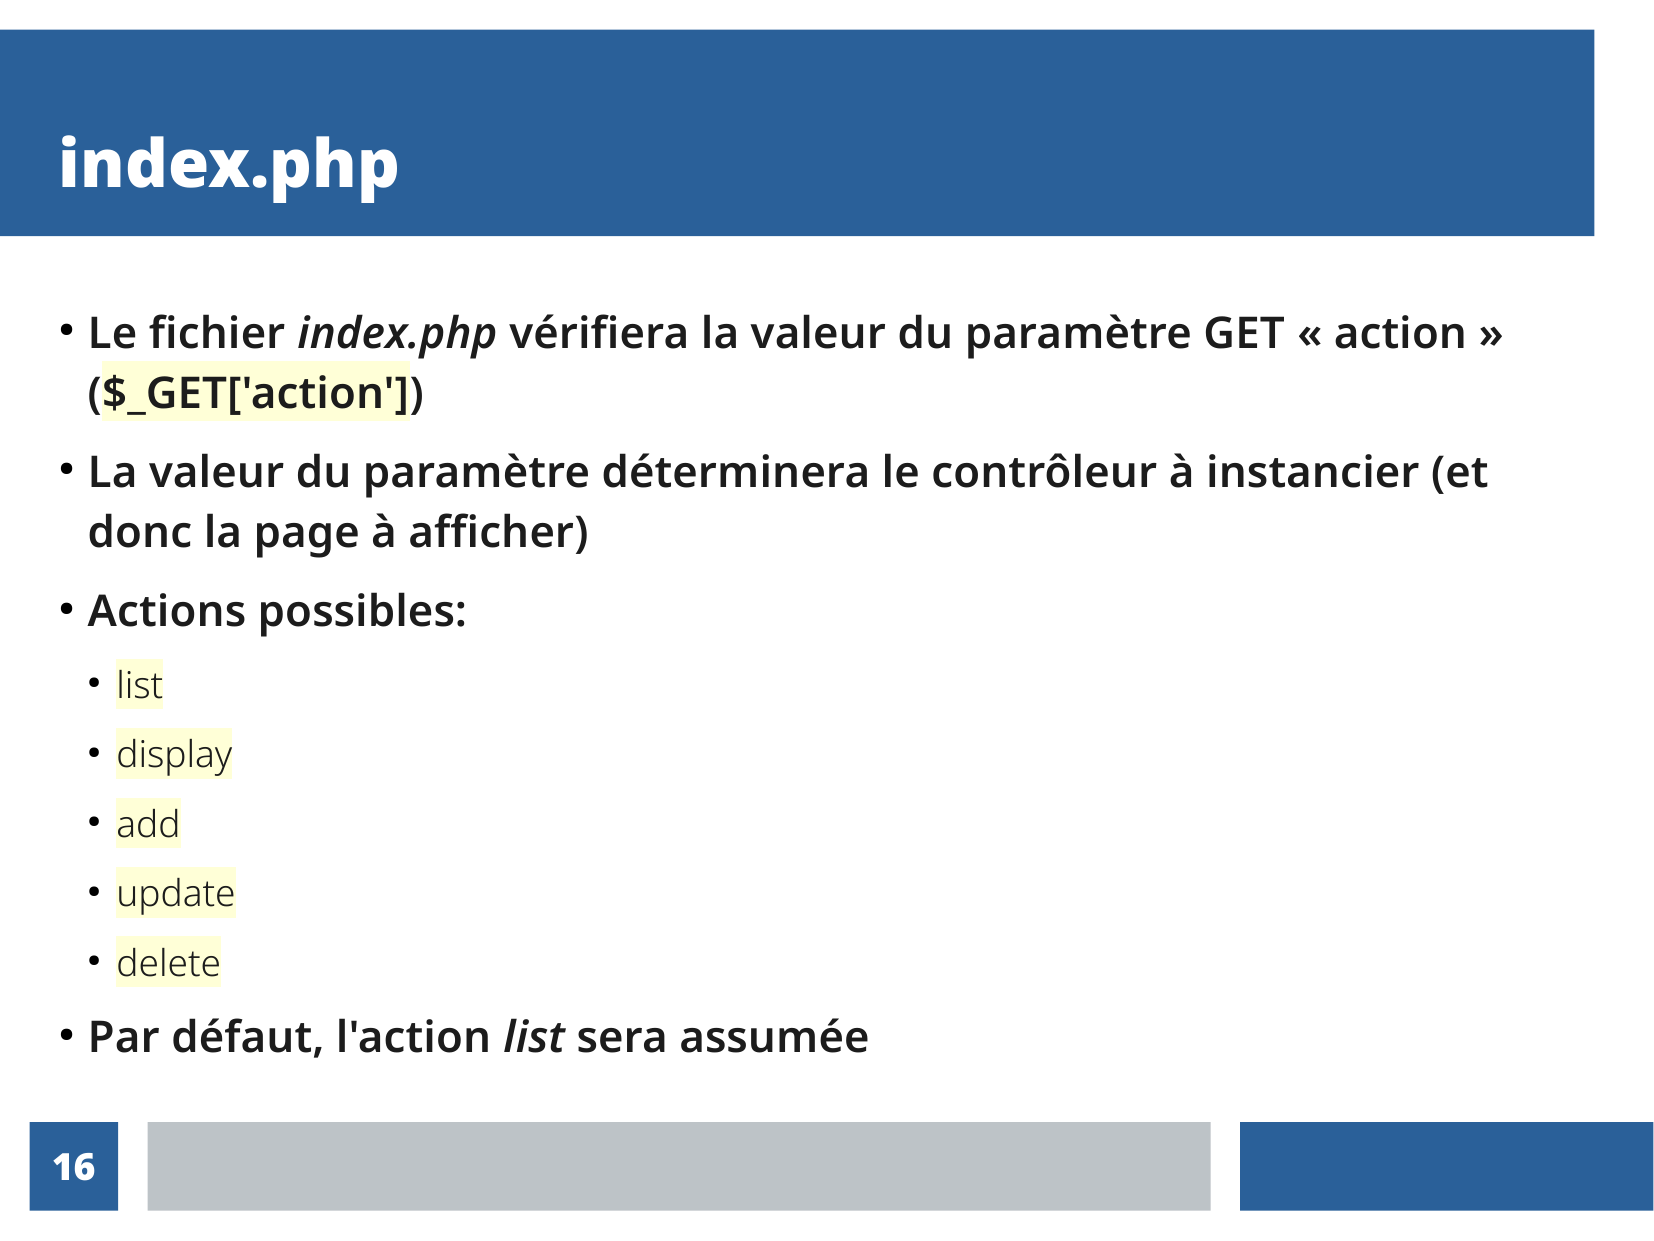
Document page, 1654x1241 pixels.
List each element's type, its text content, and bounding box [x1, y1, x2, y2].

list Le fichier index.php vérifiera la valeur du paramètre GET « action » ($_GET['action']) La valeur du paramètre déterminera le contrôleur à instancier (et donc la page à afficher) Actions possibles: list display add update delete Par défaut, l'action list sera assumée [59, 301, 1565, 1069]
title index.php [59, 59, 1595, 207]
